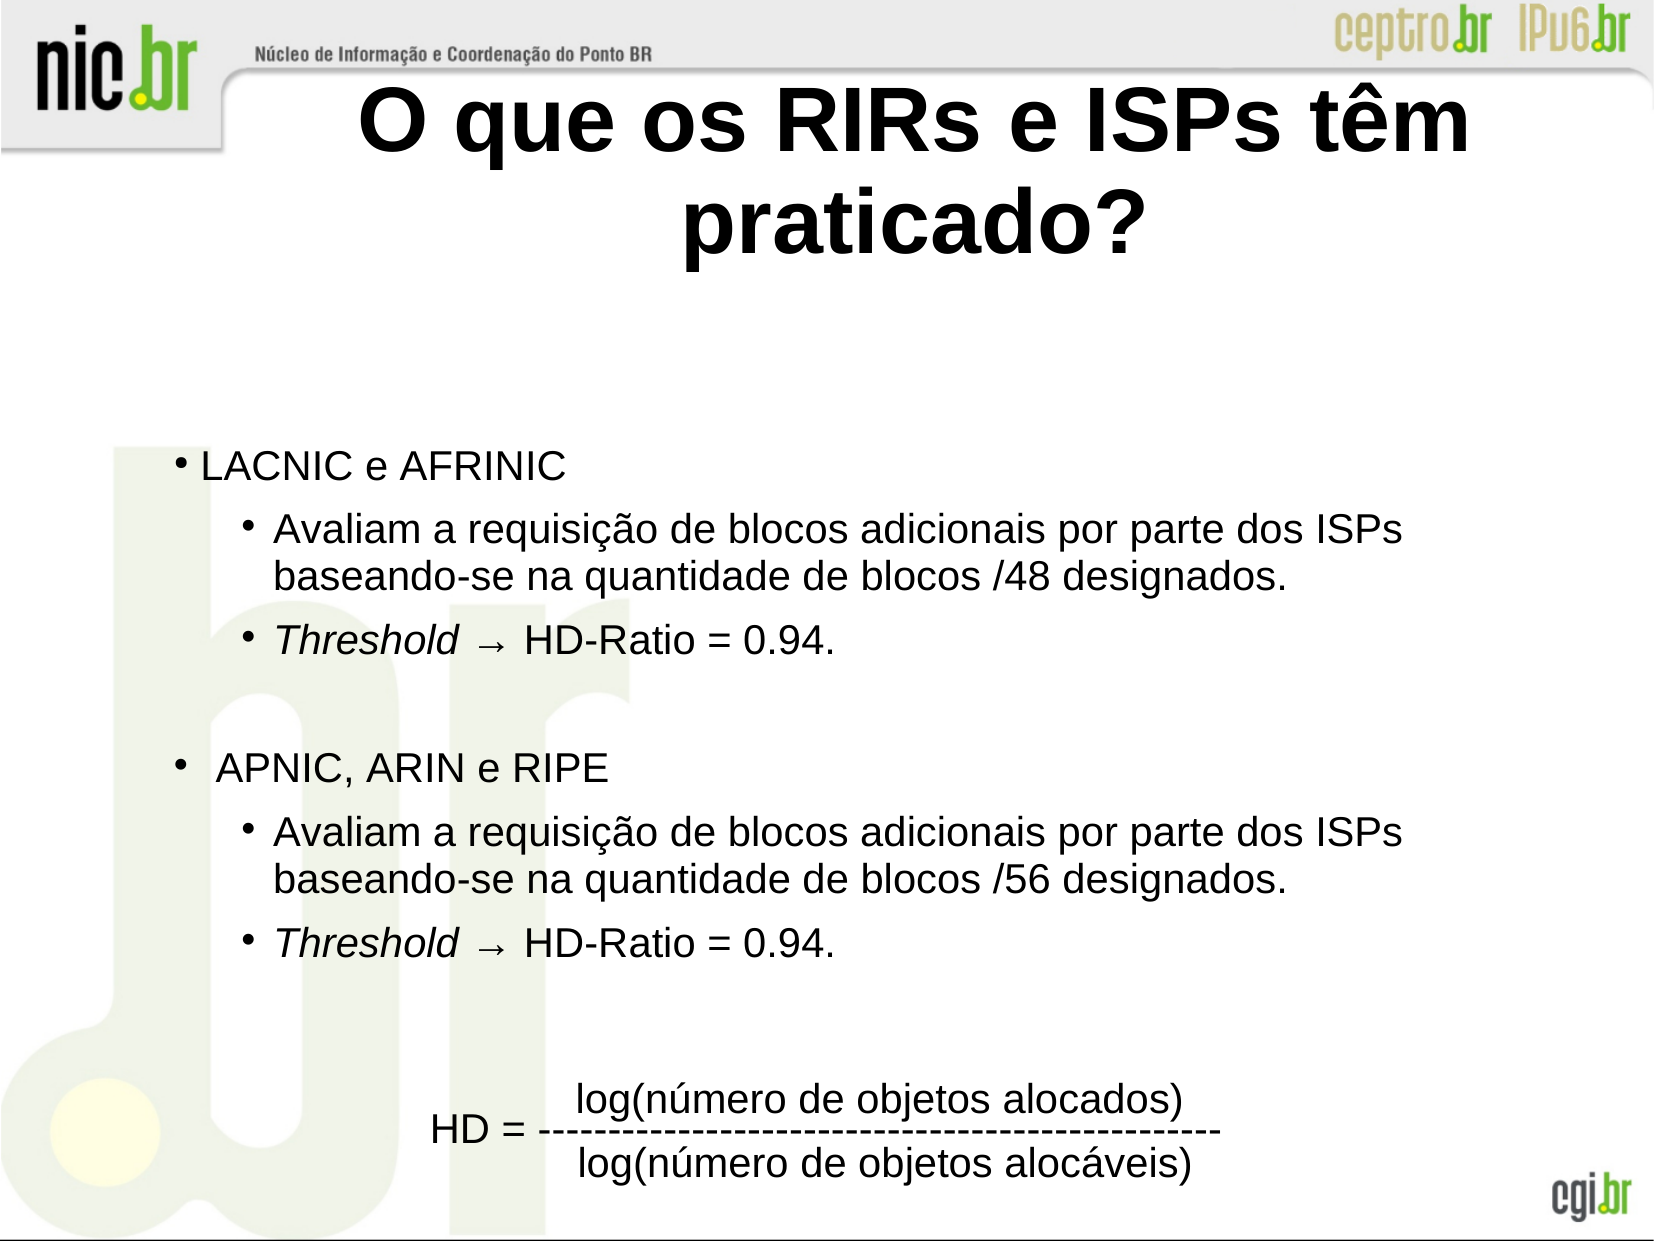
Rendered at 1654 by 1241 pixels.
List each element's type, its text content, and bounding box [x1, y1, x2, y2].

picture [0, 0, 1654, 1241]
text_box log(número de objetos alocáveis) [577, 1137, 1230, 1173]
text_box LACNIC e AFRINIC Avaliam a requisição de blocos adicionais por parte dos ISPs baseando-se na quantidade de blocos /48 designados. Threshold → HD-Ratio = 0.94. APNIC, ARIN e RIPE Avaliam a requisição de blocos adicionais por parte dos ISPs baseando-se na quantidade de blocos /56 designados. Threshold → HD-Ratio = 0.94. HD = ------------------------------------------------- [159, 431, 1495, 485]
text_box O que os RIRs e ISPs têm praticado? [177, 62, 1654, 180]
text_box log(número de objetos alocados) [575, 1073, 1220, 1116]
